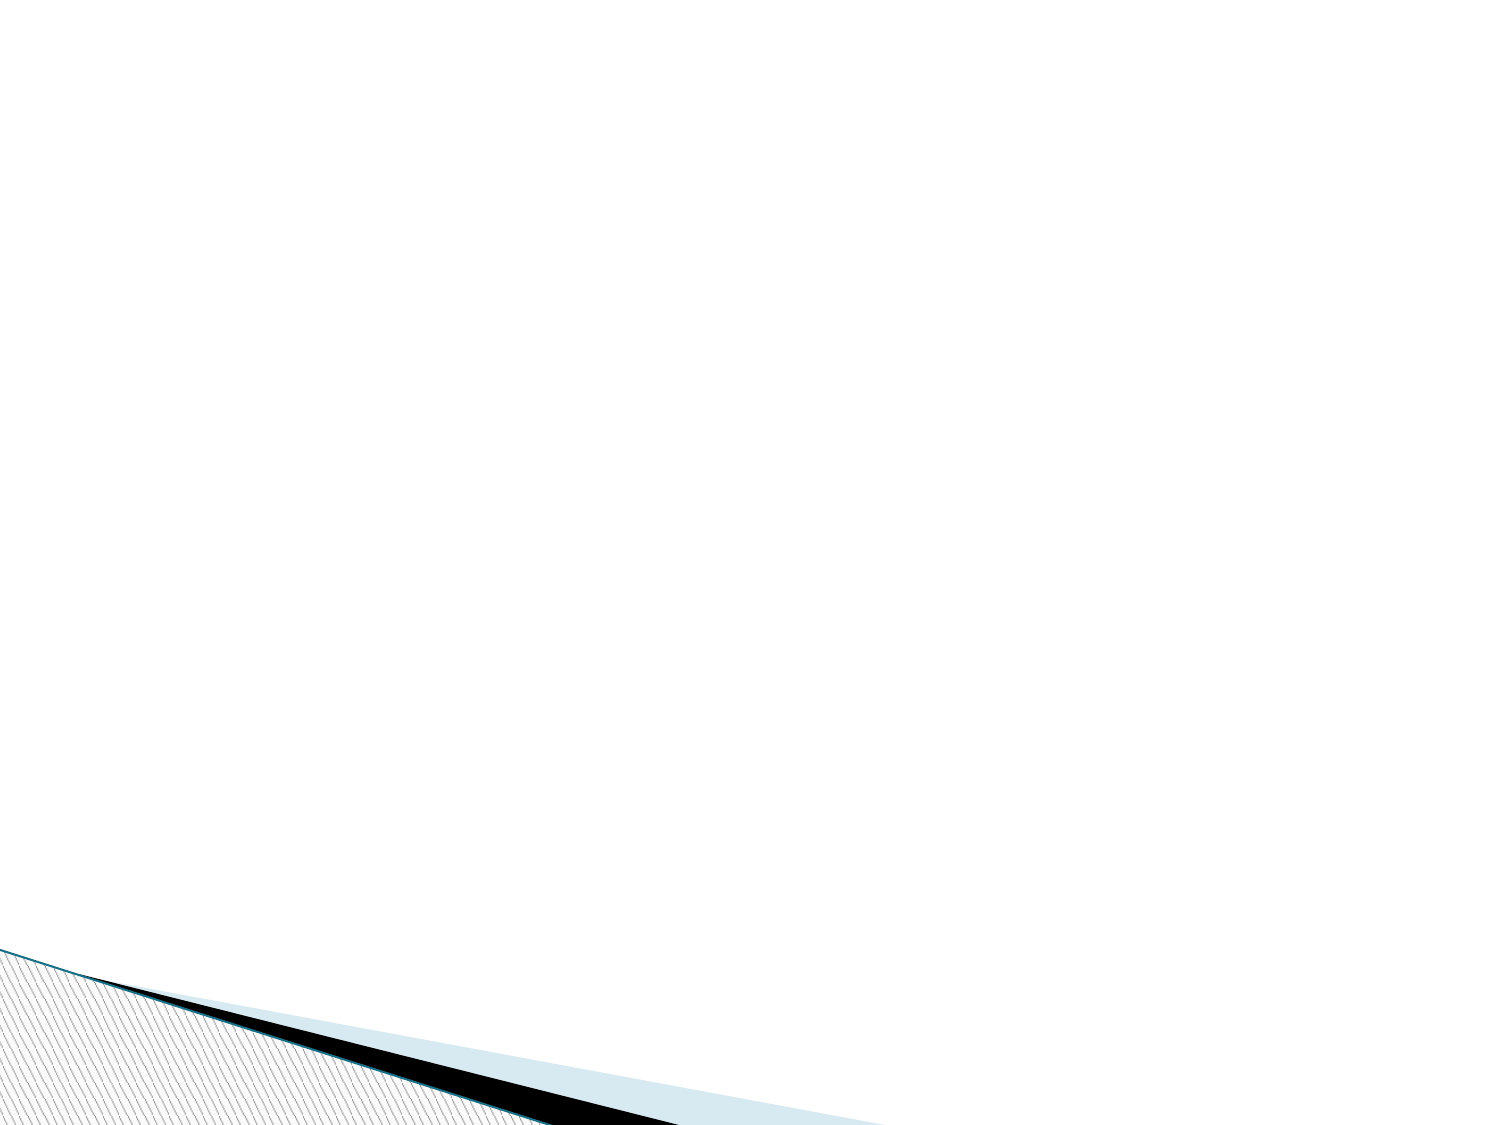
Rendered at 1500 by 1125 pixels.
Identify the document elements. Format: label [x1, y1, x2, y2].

picture [0, 407, 1500, 1125]
